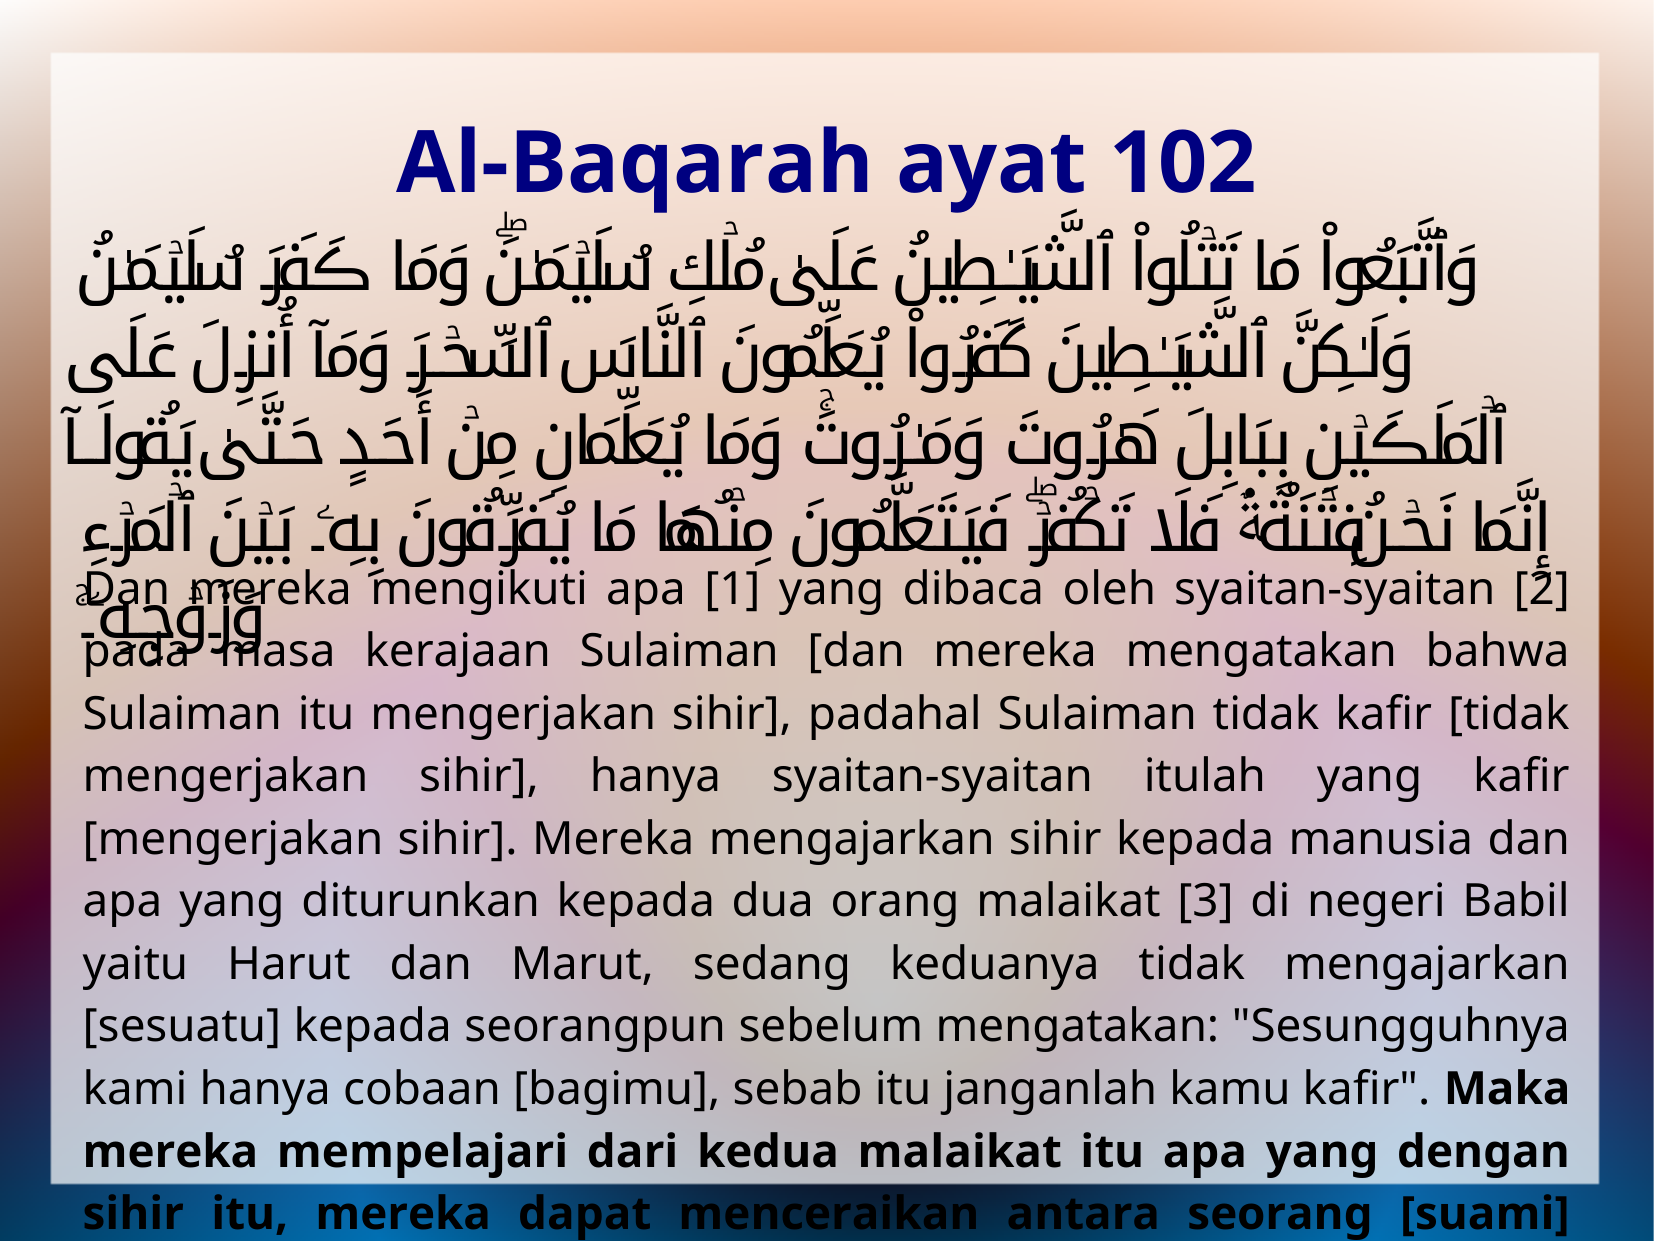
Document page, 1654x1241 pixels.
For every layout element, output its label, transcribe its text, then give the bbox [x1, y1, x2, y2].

title Al-Baqarah ayat 102 [82, 55, 1571, 230]
list Dan mereka mengikuti apa [1] yang dibaca oleh syaitan-syaitan [2] pada masa kerajaan Sulaiman [dan mereka mengatakan bahwa Sulaiman itu mengerjakan sihir], padahal Sulaiman tidak kafir [tidak mengerjakan sihir], hanya syaitan-syaitan itulah yang kafir [mengerjakan sihir]. Mereka mengajarkan sihir kepada manusia dan apa yang diturunkan kepada dua orang malaikat [3] di negeri Babil yaitu Harut dan Marut, sedang keduanya tidak mengajarkan [sesuatu] kepada seorangpun sebelum mengatakan: "Sesungguhnya kami hanya cobaan [bagimu], sebab itu janganlah kamu kafir". Maka mereka mempelajari dari kedua malaikat itu apa yang dengan sihir itu, mereka dapat menceraikan antara seorang [suami] dengan isterinya [82, 555, 1571, 1122]
picture [0, 0, 1654, 1241]
list وَٱتَّبَعُواْ مَا تَتۡلُواْ ٱلشَّيَـٰطِينُ عَلَىٰ مُلۡكِ سُلَيۡمَـٰنَ‌ۖ وَمَا ڪَفَرَ سُلَيۡمَـٰنُ وَلَـٰكِنَّ ٱلشَّيَـٰطِينَ كَفَرُواْ يُعَلِّمُونَ ٱلنَّاسَ ٱلسِّحۡرَ وَمَآ أُنزِلَ عَلَى ٱلۡمَلَڪَيۡنِ بِبَابِلَ هَـٰرُوتَ وَمَـٰرُوتَ‌ۚ وَمَا يُعَلِّمَانِ مِنۡ أَحَدٍ حَتَّىٰ يَقُولَآ إِنَّمَا نَحۡنُ فِتۡنَةٌ۬ فَلَا تَكۡفُرۡ‌ۖ فَيَتَعَلَّمُونَ مِنۡهُمَا مَا يُفَرِّقُونَ بِهِۦ بَيۡنَ ٱلۡمَرۡءِ وَزَوۡجِهِۦ‌ۚ [82, 230, 1571, 555]
